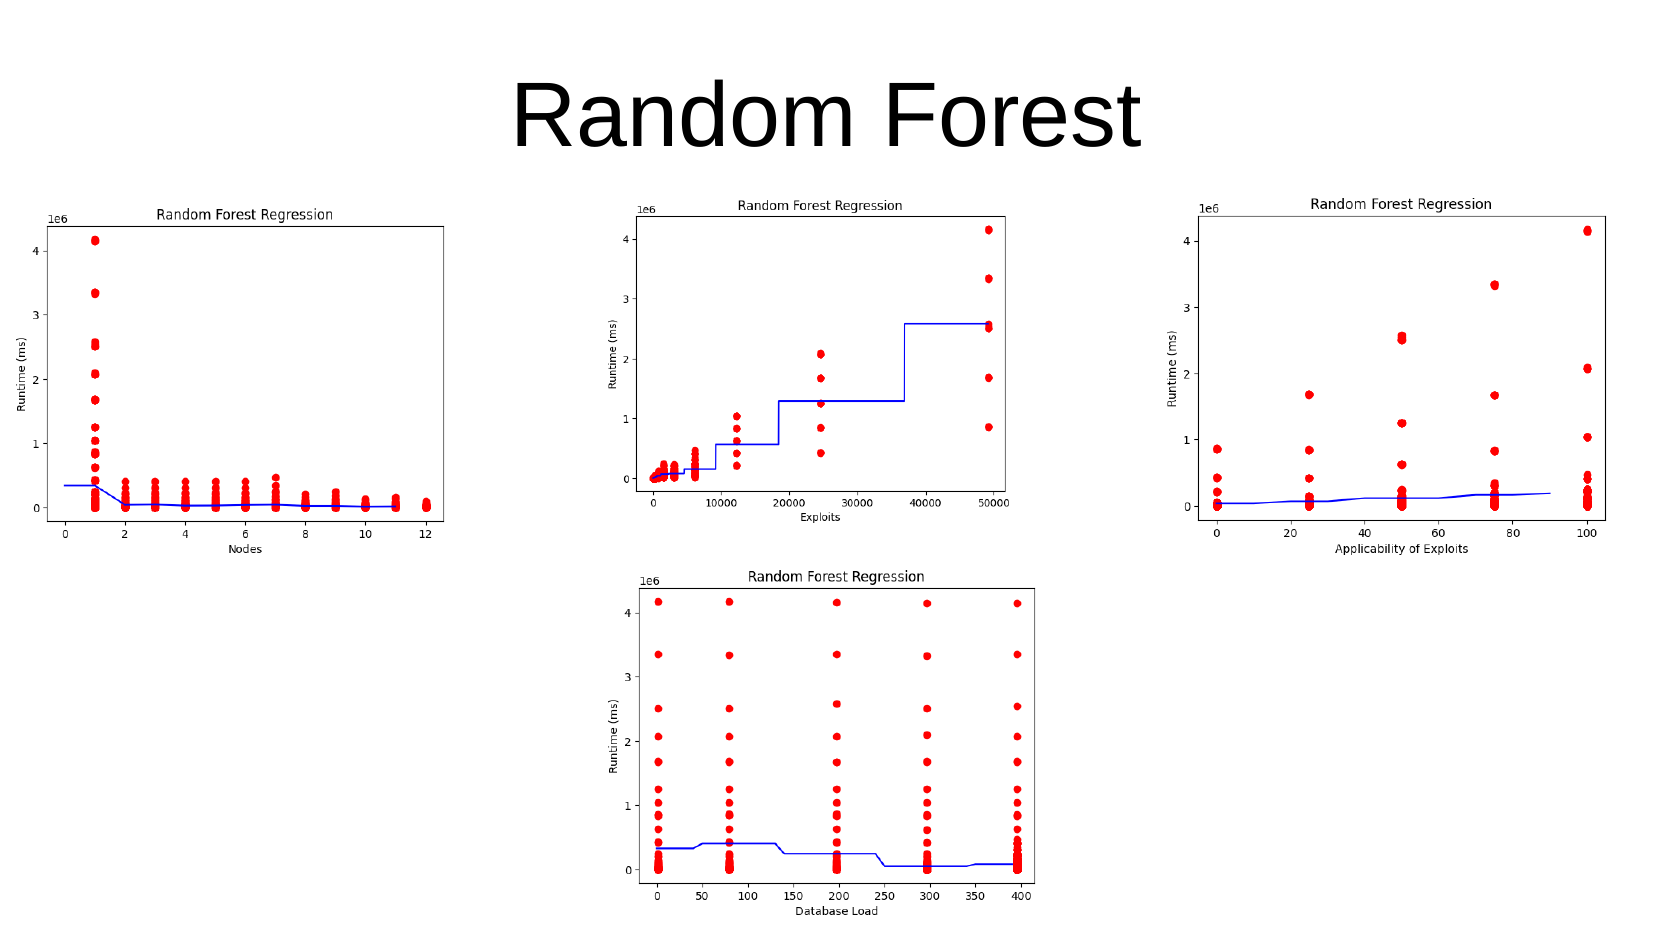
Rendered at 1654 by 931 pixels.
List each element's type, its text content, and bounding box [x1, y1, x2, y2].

picture [8, 200, 451, 563]
picture [600, 562, 1042, 925]
picture [1158, 189, 1613, 563]
title Random Forest [82, 37, 1571, 193]
picture [600, 192, 1017, 530]
